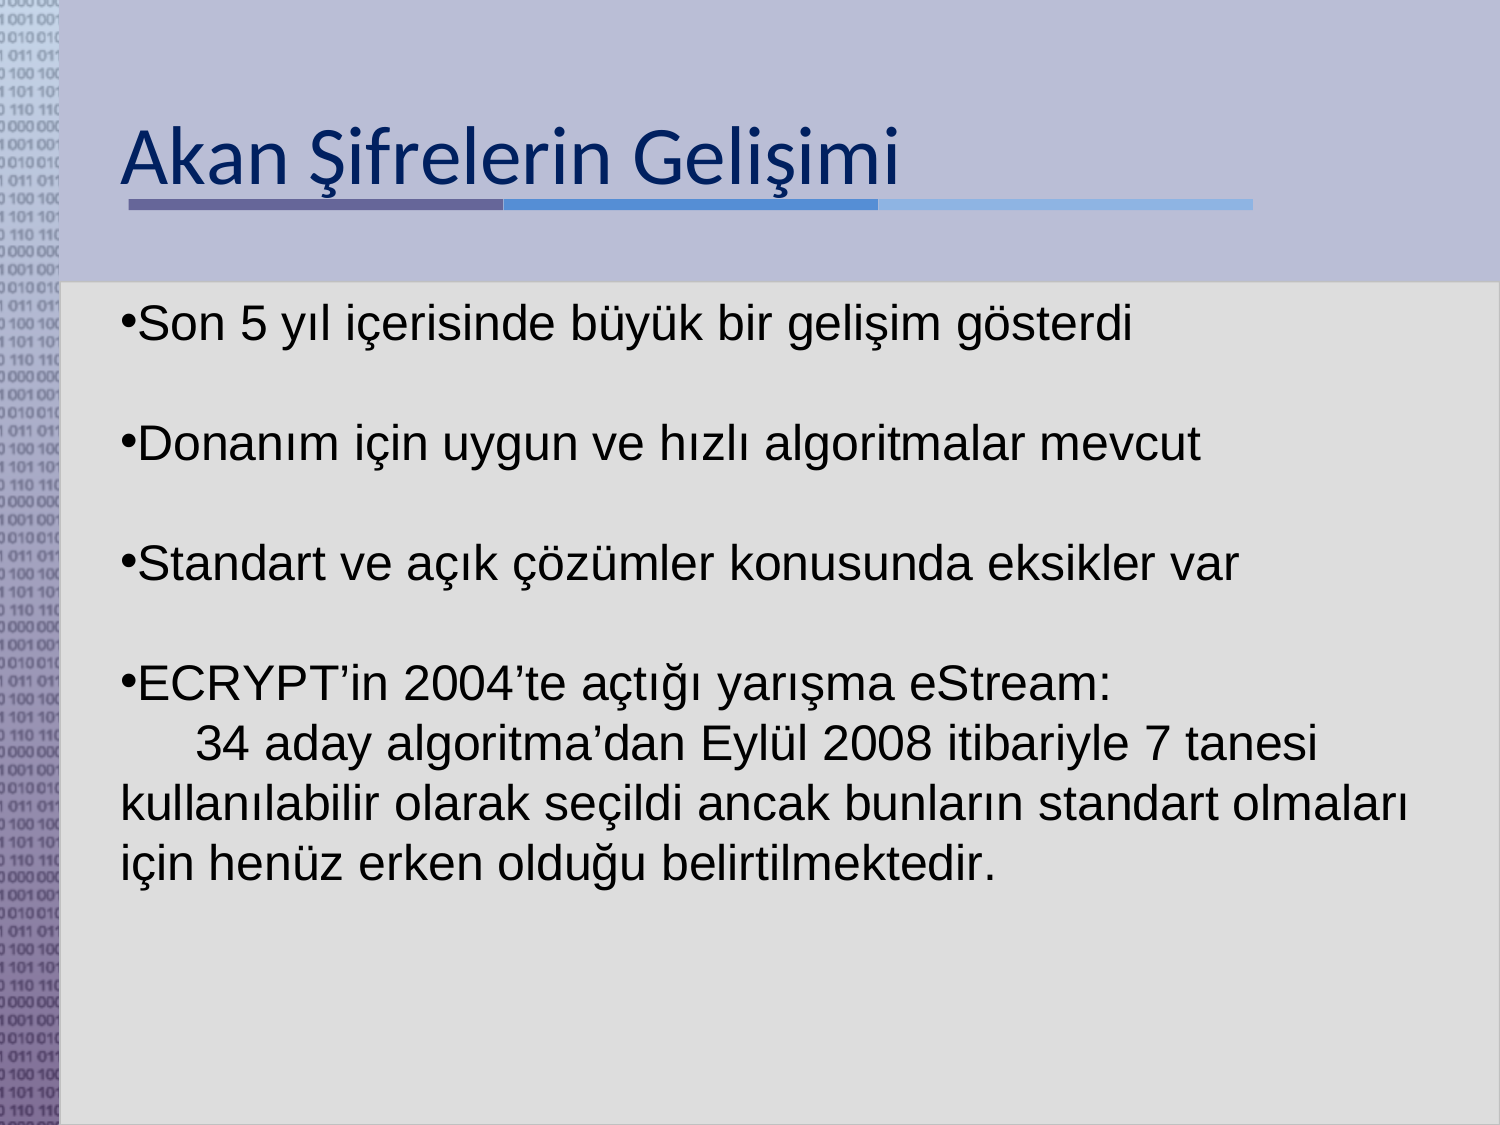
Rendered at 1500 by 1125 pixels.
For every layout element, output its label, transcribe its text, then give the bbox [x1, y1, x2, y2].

text_box Son 5 yıl içerisinde büyük bir gelişim gösterdi Donanım için uygun ve hızlı algoritmalar mevcut Standart ve açık çözümler konusunda eksikler var ECRYPT’in 2004’te açtığı yarışma eStream: 34 aday algoritma’dan Eylül 2008 itibariyle 7 tanesi kullanılabilir olarak seçildi ancak bunların standart olmaları için henüz erken olduğu belirtilmektedir. [105, 222, 1477, 958]
picture [0, 0, 60, 1125]
text_box Akan Şifrelerin Gelişimi [105, 93, 1219, 210]
text_box [128, 199, 1253, 211]
